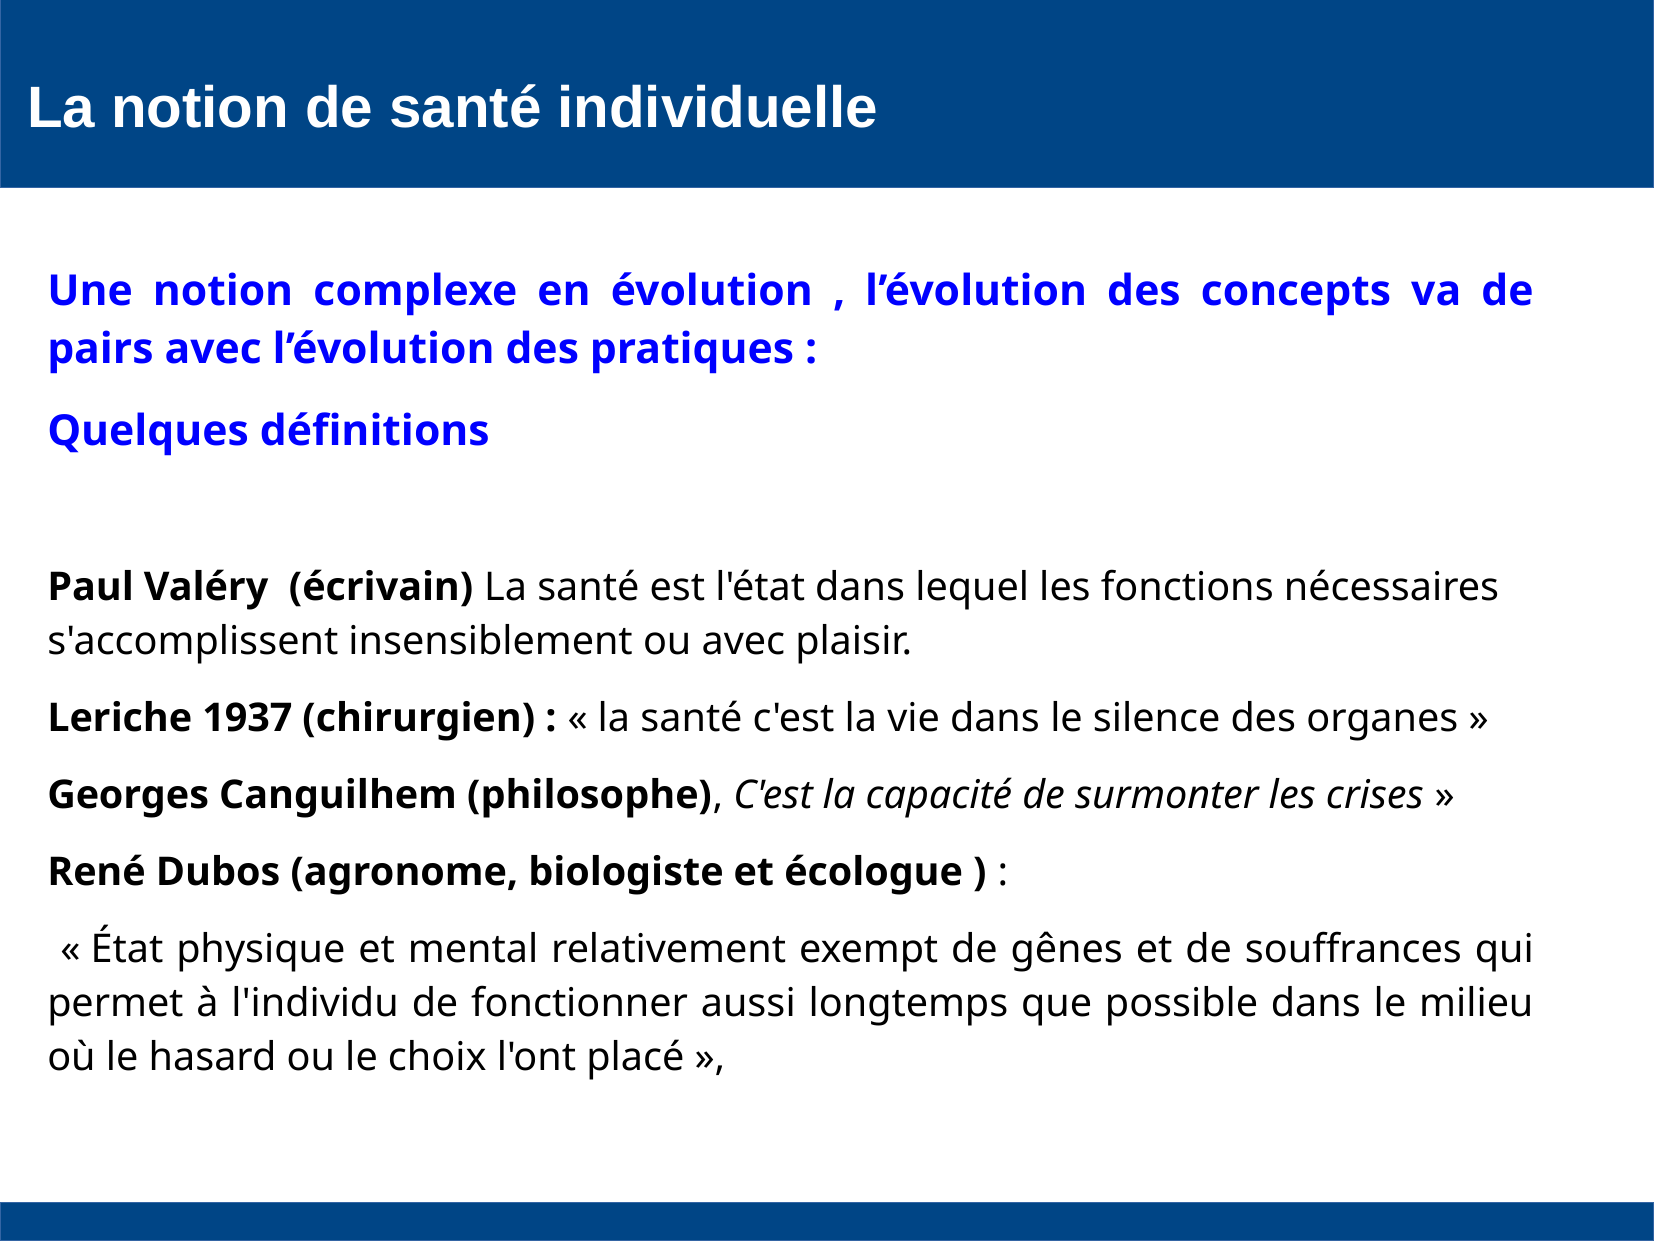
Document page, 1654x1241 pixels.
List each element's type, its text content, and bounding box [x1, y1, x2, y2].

list Une notion complexe en évolution , l’évolution des concepts va de pairs avec l’évolution des pratiques : Quelques définitions Paul Valéry (écrivain) La santé est l'état dans lequel les fonctions nécessaires s'accomplissent insensiblement ou avec plaisir. Leriche 1937 (chirurgien) : « la santé c'est la vie dans le silence des organes » Georges Canguilhem (philosophe), C'est la capacité de surmonter les crises » René Dubos (agronome, biologiste et écologue ) : « État physique et mental relativement exempt de gênes et de souffrances qui permet à l'individu de fonctionner aussi longtemps que possible dans le milieu où le hasard ou le choix l'ont placé », [47, 259, 1536, 1099]
title La notion de santé individuelle [0, 0, 1654, 188]
